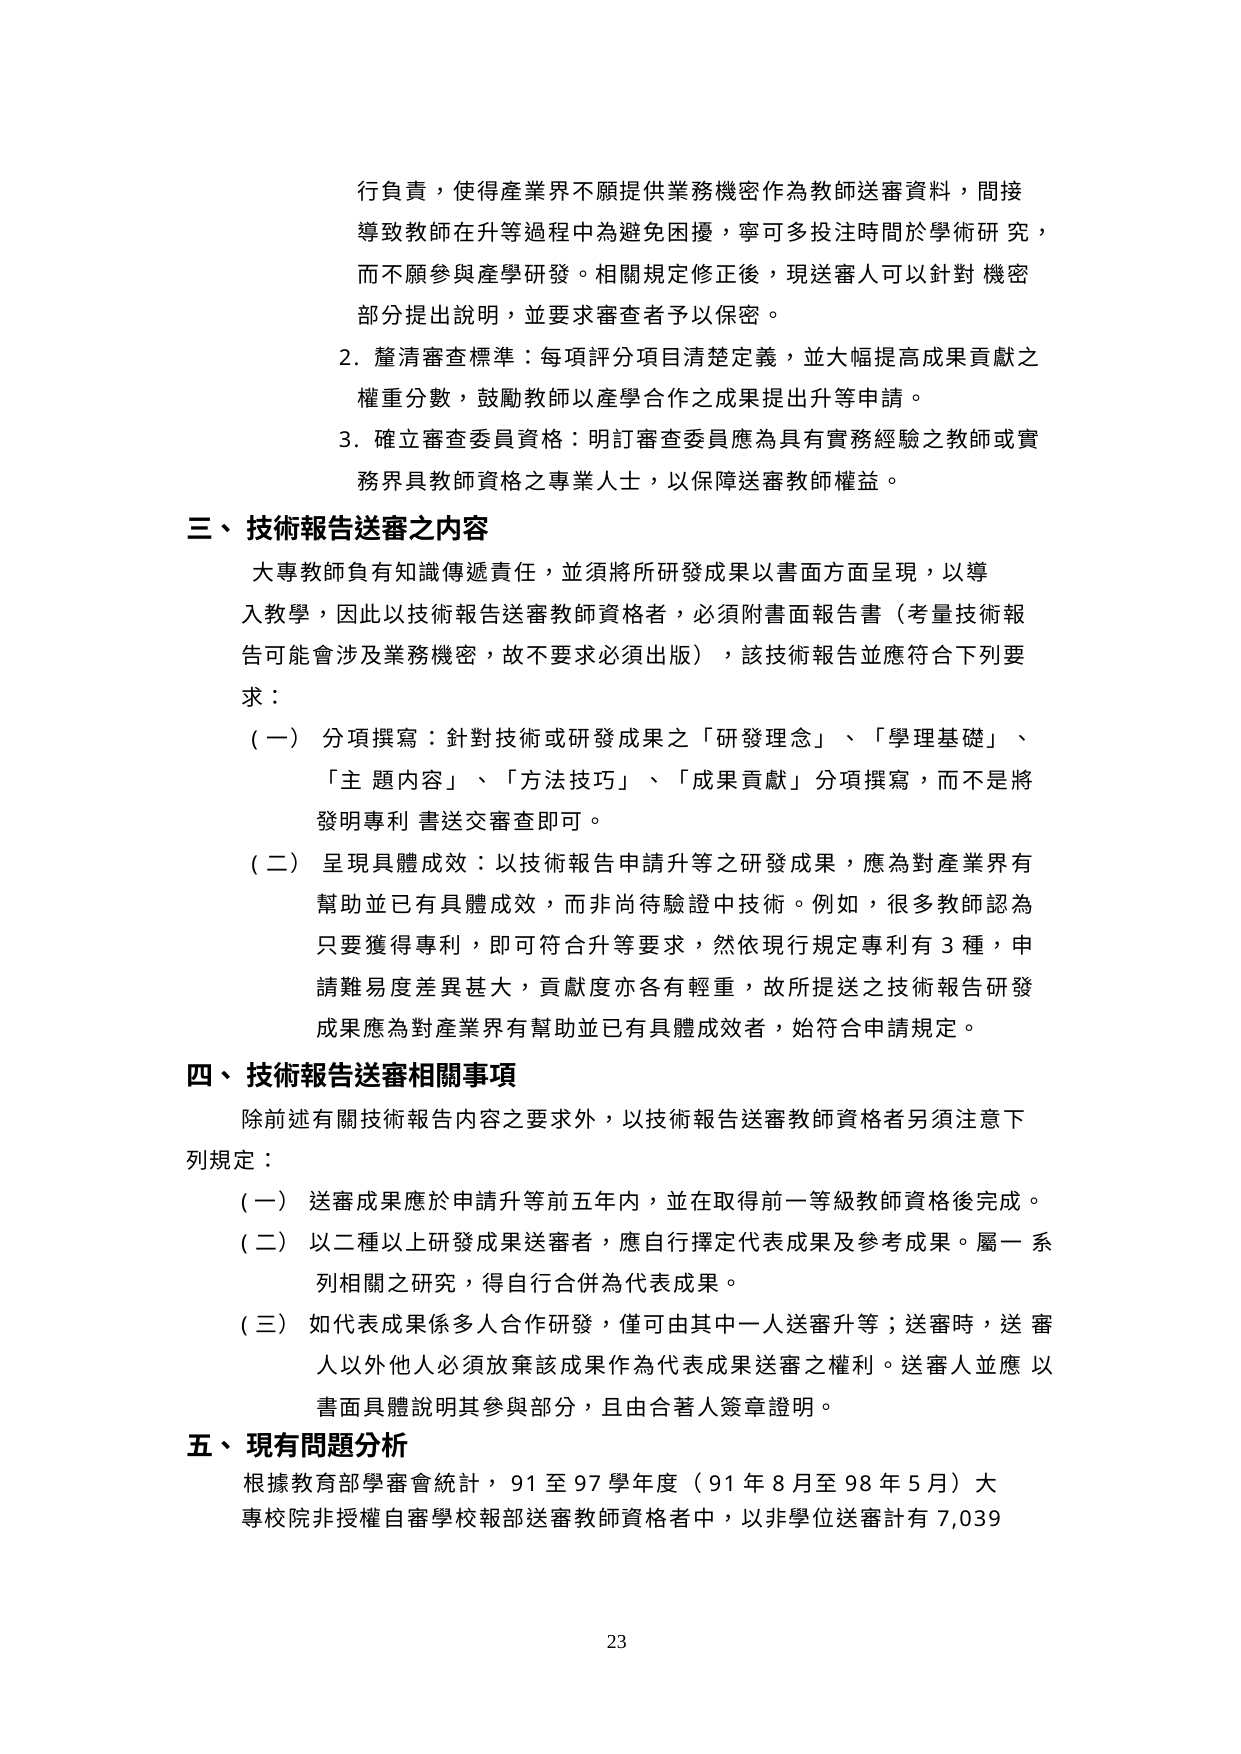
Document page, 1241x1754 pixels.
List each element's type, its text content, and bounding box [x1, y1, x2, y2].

text_box 行負責，使得產業界不願提供業務機密作為教師送審資料，間接 導致教師在升等過程中為避免困擾，寧可多投注時間於學術研 究，而不願參與產學研發。相關規定修正後，現送審人可以針對 機密部分提出說明，並要求審查者予以保密。 2. 釐清審查標準：每項評分項目清楚定義，並大幅提高成果貢獻之 權重分數，鼓勵教師以產學合作之成果提出升等申請。 3. 確立審查委員資格：明訂審查委員應為具有實務經驗之教師或實 務界具教師資格之專業人士，以保障送審教師權益。 三、 技術報告送審之内容 大專教師負有知識傳遞責任，並須將所研發成果以書面方面呈現，以導 入教學，因此以技術報告送審教師資格者，必須附書面報告書（考量技術報 告可能會涉及業務機密，故不要求必須出版），該技術報告並應符合下列要 求： (一） 分項撰寫：針對技術或研發成果之「研發理念」、「學理基礎」、「主 題内容」、「方法技巧」、「成果貢獻」分項撰寫，而不是將發明專利 書送交審查即可。 (二） 呈現具體成效：以技術報告申請升等之研發成果，應為對產業界有 幫助並已有具體成效，而非尚待驗證中技術。例如，很多教師認為 只要獲得專利，即可符合升等要求，然依現行規定專利有3種，申 請難易度差異甚大，貢獻度亦各有輕重，故所提送之技術報告研發 成果應為對產業界有幫助並已有具體成效者，始符合申請規定。 四、 技術報告送審相關事項 除前述有關技術報告内容之要求外，以技術報告送審教師資格者另須注意下 列規定： (一） 送審成果應於申請升等前五年内，並在取得前一等級教師資格後完成。 (二） 以二種以上研發成果送審者，應自行擇定代表成果及參考成果。屬一 系列相關之研究，得自行合併為代表成果。 (三） 如代表成果係多人合作研發，僅可由其中一人送審升等；送審時，送 審人以外他人必須放棄該成果作為代表成果送審之權利。送審人並應 以書面具體說明其參與部分，且由合著人簽章證明。 五、 現有問題分析 根據教育部學審會統計，91至97學年度（91年8月至98年5月）大 專校院非授權自審學校報部送審教師資格者中，以非學位送審計有7,039 [186, 162, 1055, 1581]
text_box 23 [607, 1629, 632, 1649]
